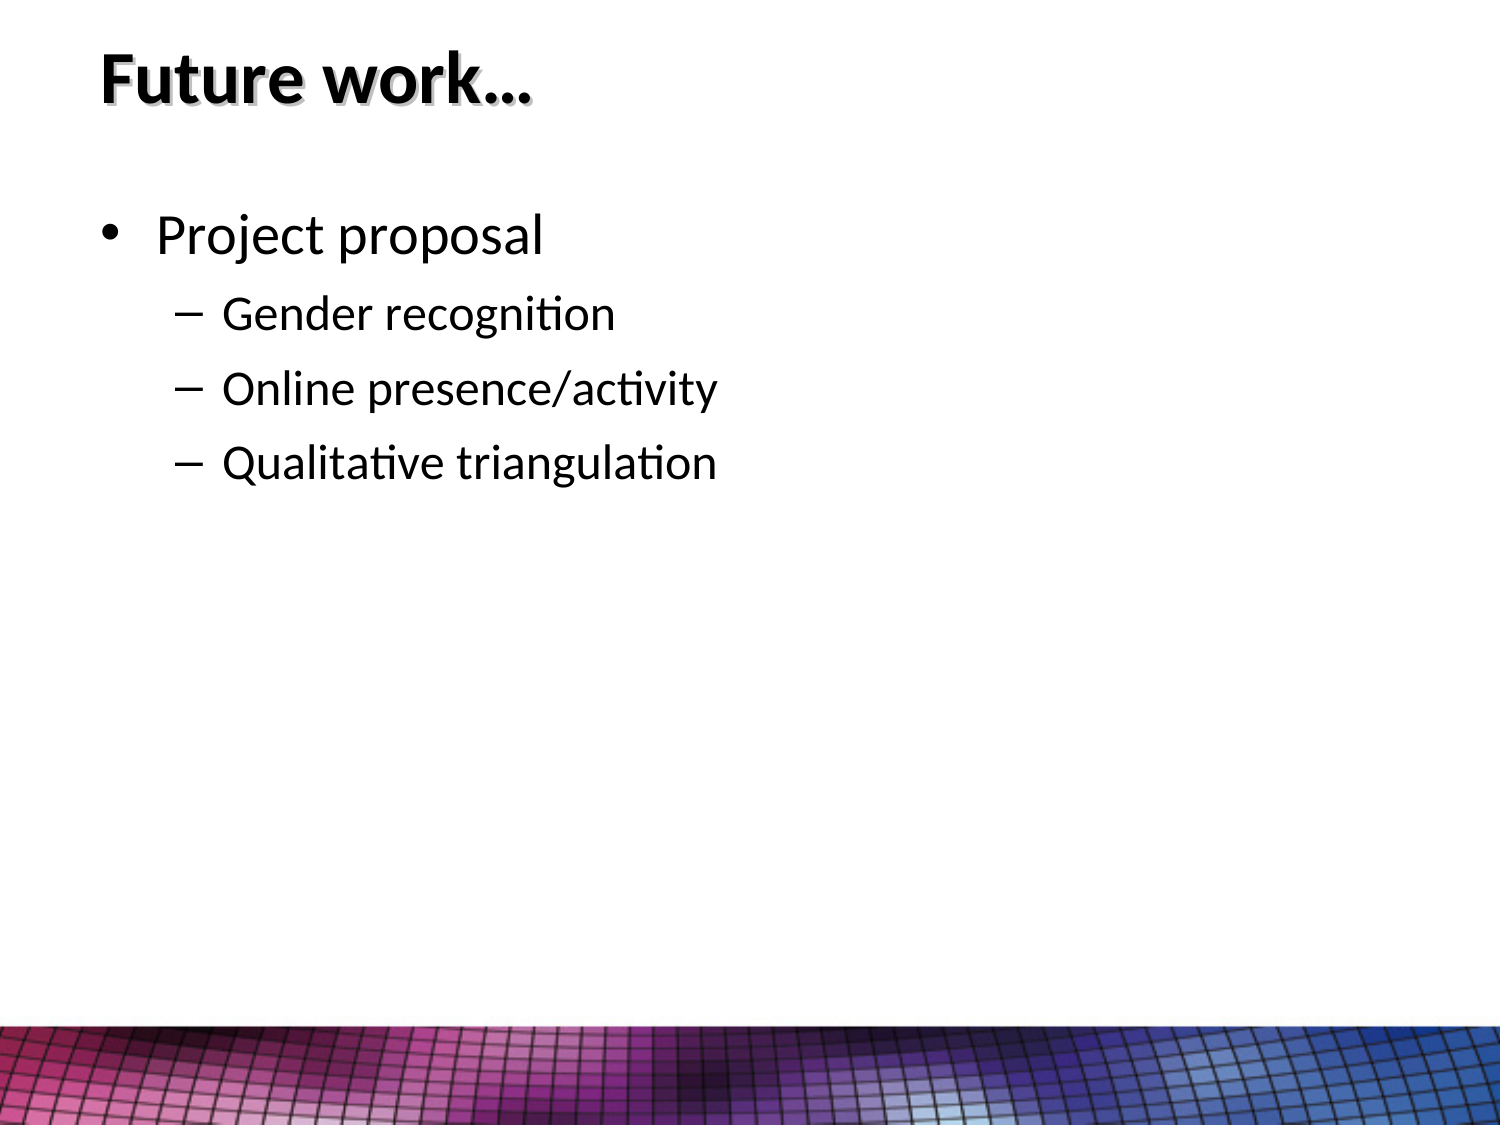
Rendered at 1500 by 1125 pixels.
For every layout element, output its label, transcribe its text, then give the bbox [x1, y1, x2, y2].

title Future work… [100, 0, 1417, 147]
picture [0, 0, 1500, 1125]
list Project proposal Gender recognition Online presence/activity Qualitative triangulation [100, 196, 1412, 1004]
